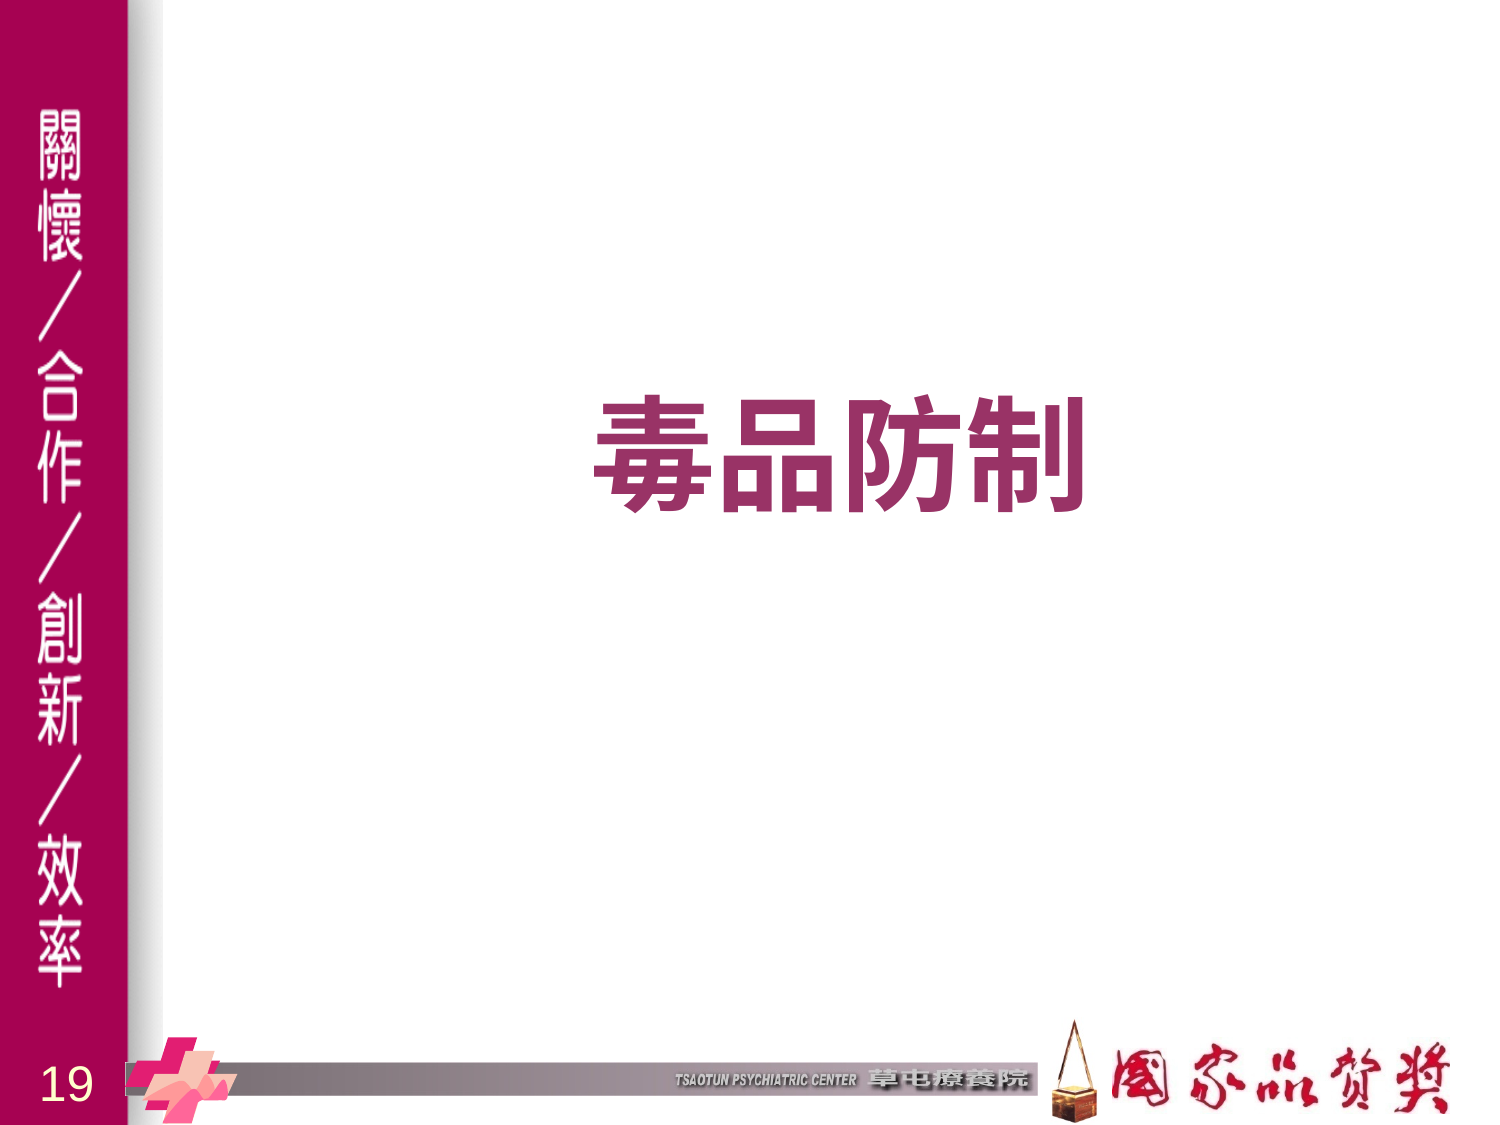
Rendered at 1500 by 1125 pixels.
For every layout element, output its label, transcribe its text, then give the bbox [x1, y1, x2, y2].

title 毒品防制 [181, 367, 1500, 534]
text_box [23, 1043, 337, 1119]
